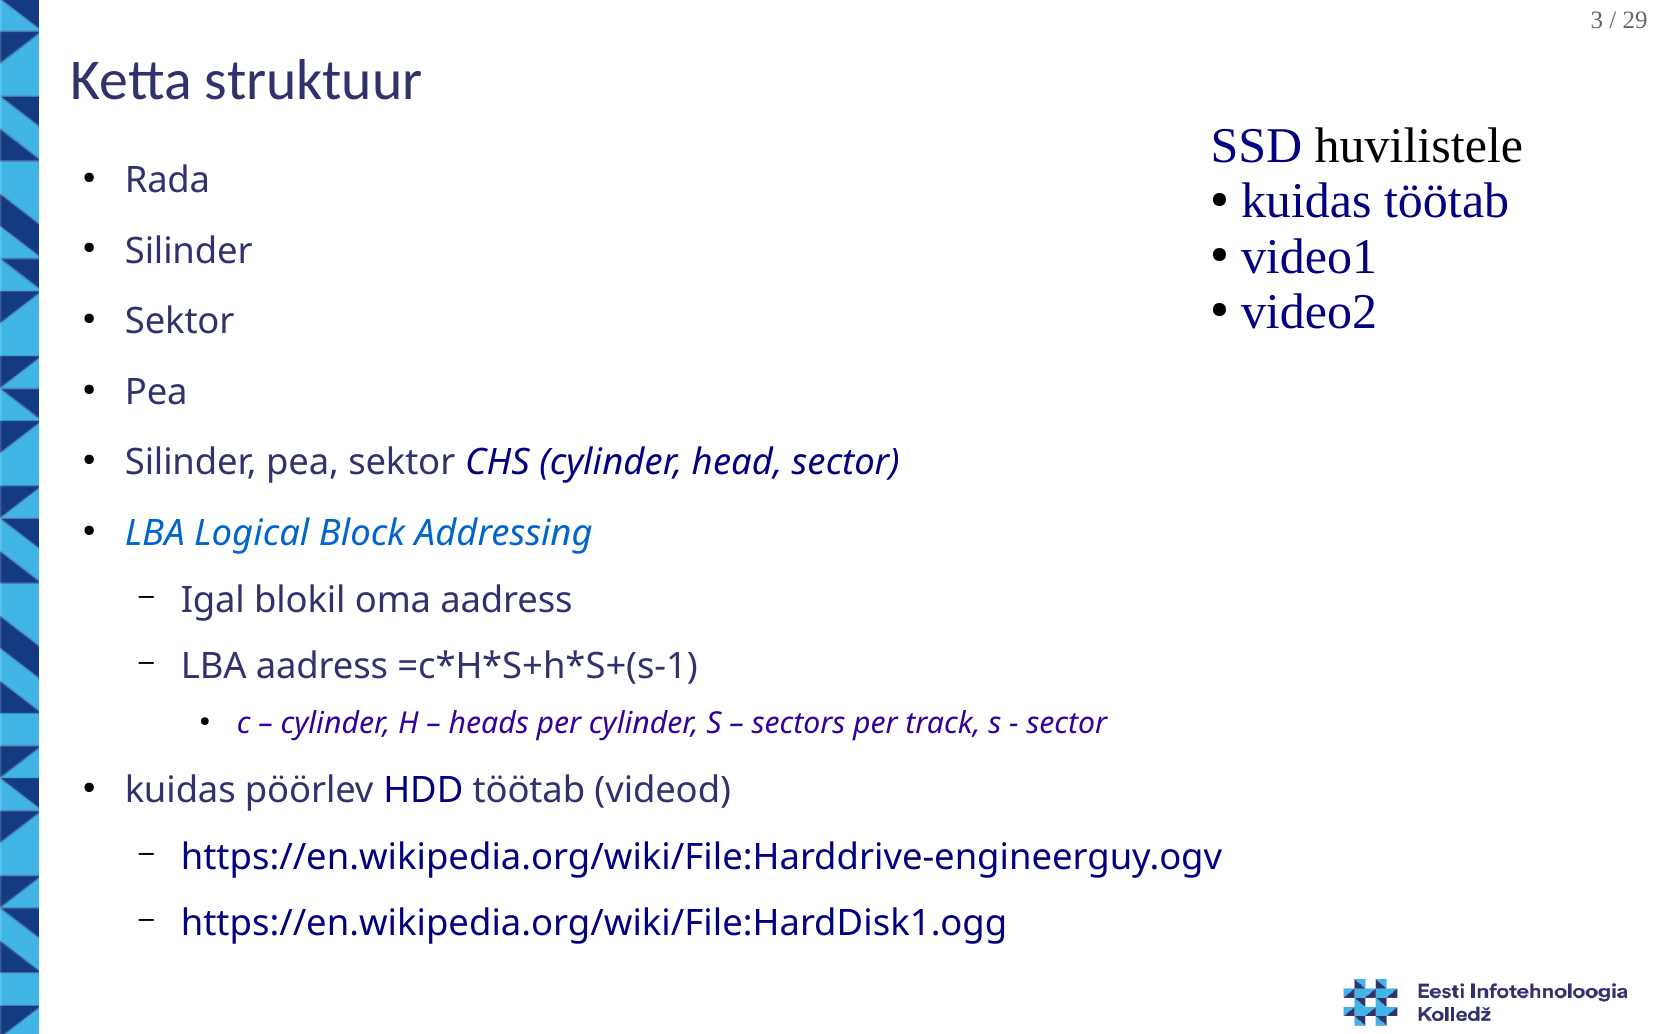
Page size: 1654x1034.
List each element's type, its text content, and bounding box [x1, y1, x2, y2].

text_box SSD huvilistele kuidas töötab video1 video2 [1210, 118, 1536, 340]
title Ketta struktuur [70, 41, 1630, 130]
list Rada Silinder Sektor Pea Silinder, pea, sektor CHS (cylinder, head, sector) LBA Logical Block Addressing Igal blokil oma aadress LBA aadress =c*H*S+h*S+(s-1) c – cylinder, H – heads per cylinder, S – sectors per track, s - sector kuidas pöörlev HDD töötab (videod) https://en.wikipedia.org/wiki/File:Harddrive-engineerguy.ogv https://en.wikipedia.org/wiki/File:HardDisk1.ogg [68, 153, 1630, 957]
